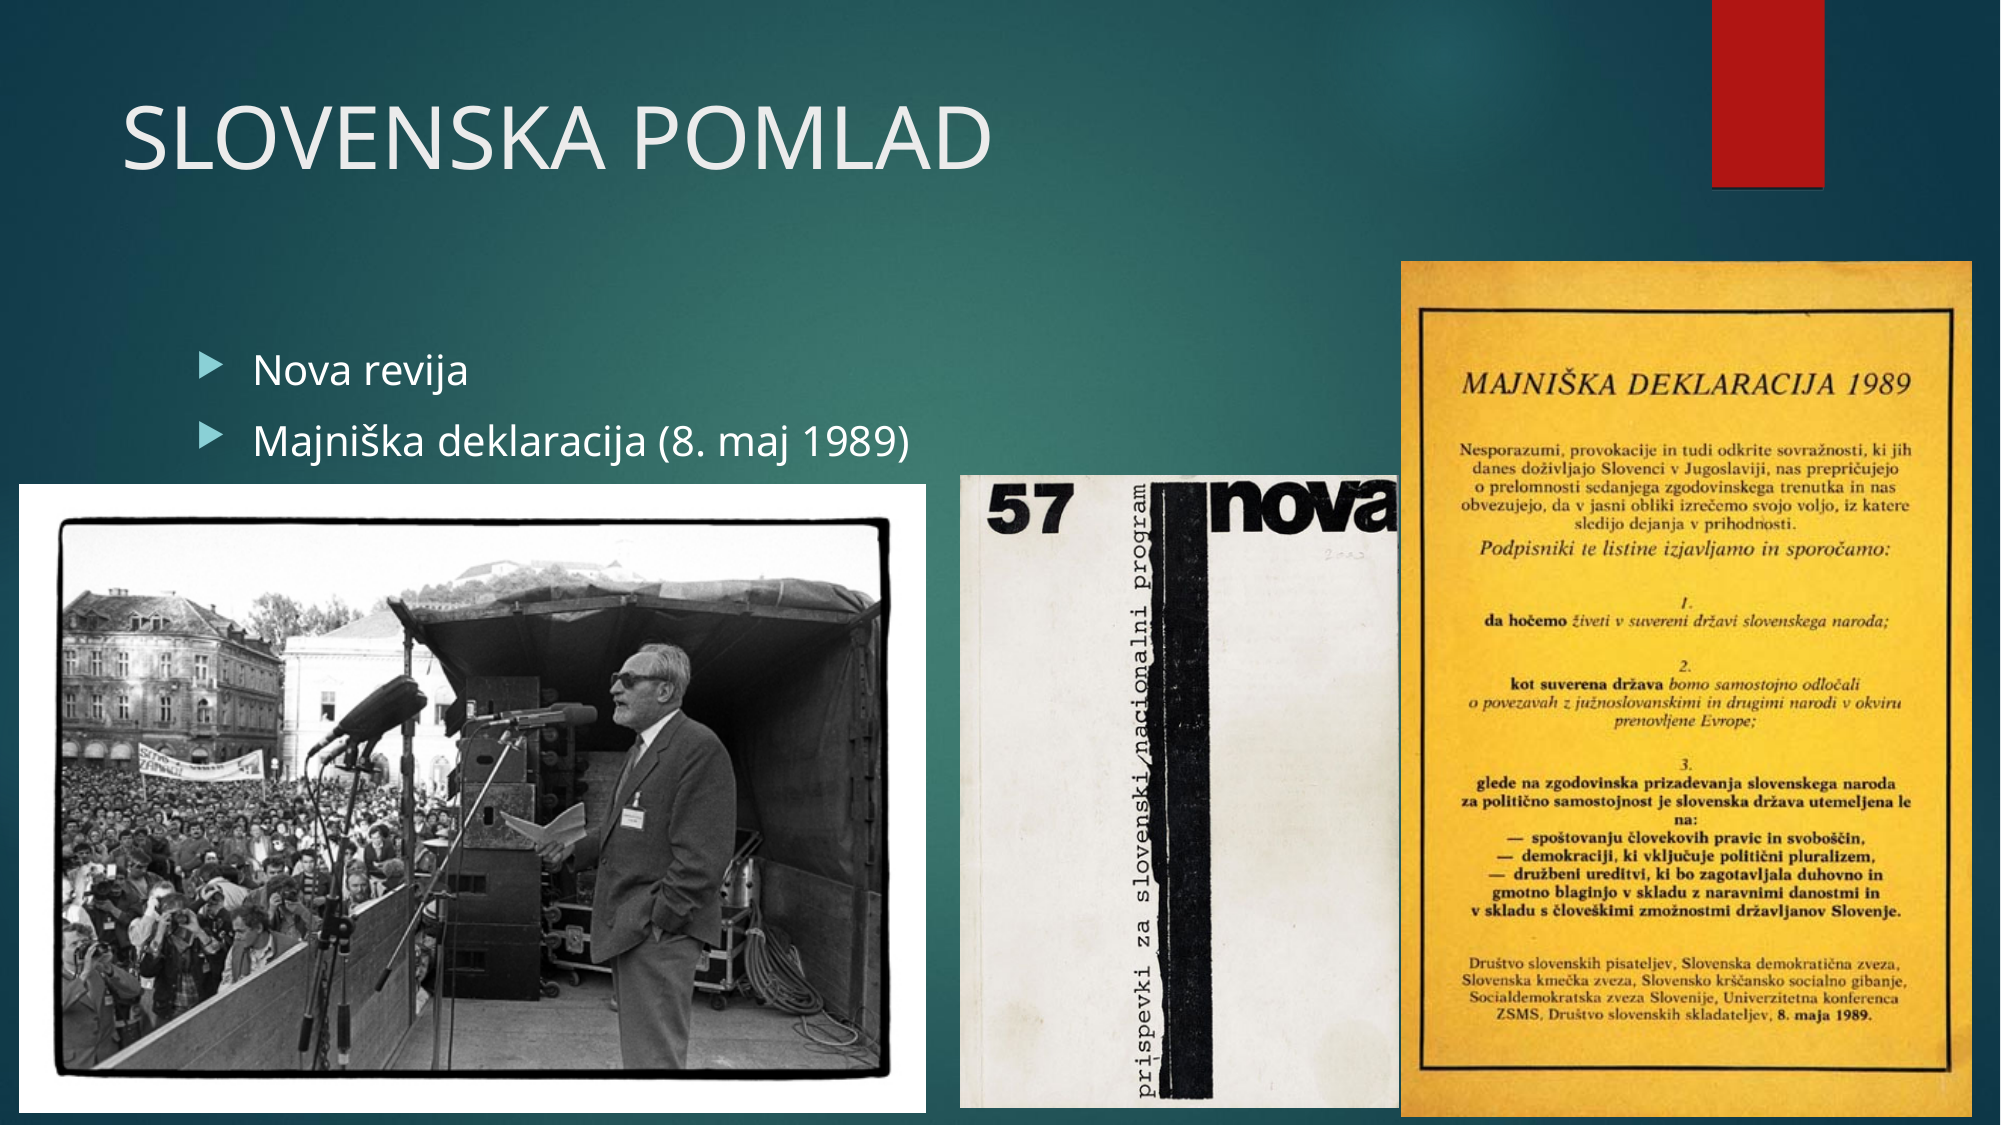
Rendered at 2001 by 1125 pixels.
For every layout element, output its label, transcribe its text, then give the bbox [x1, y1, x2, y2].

list Nova revija Majniška deklaracija (8. maj 1989) [181, 336, 1401, 1025]
picture [0, 0, 2001, 1125]
title SLOVENSKA POMLAD [106, 74, 1649, 304]
